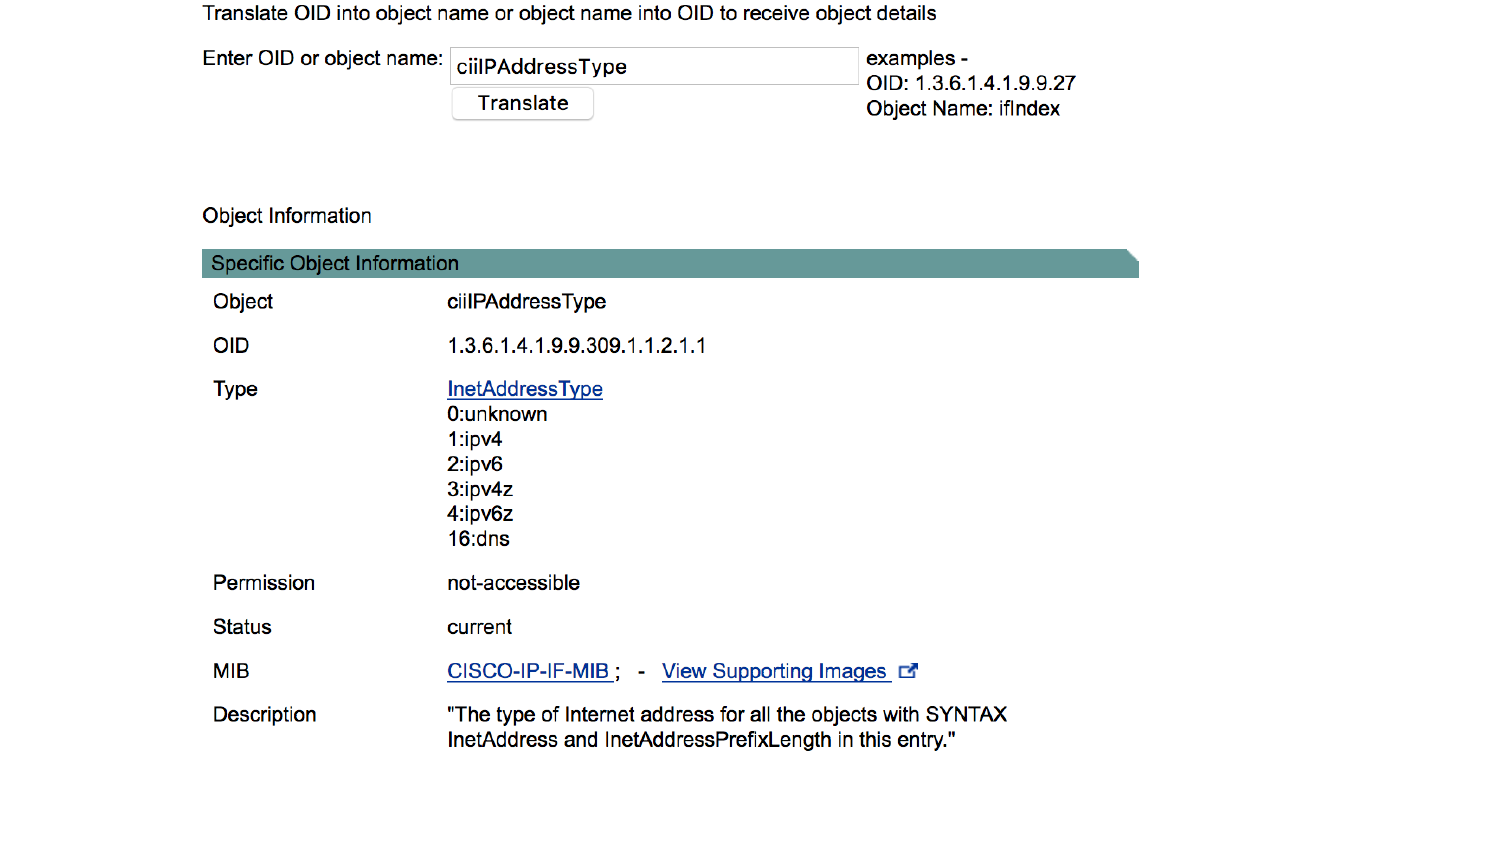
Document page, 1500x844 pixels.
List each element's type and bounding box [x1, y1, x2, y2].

picture [118, 0, 1380, 844]
